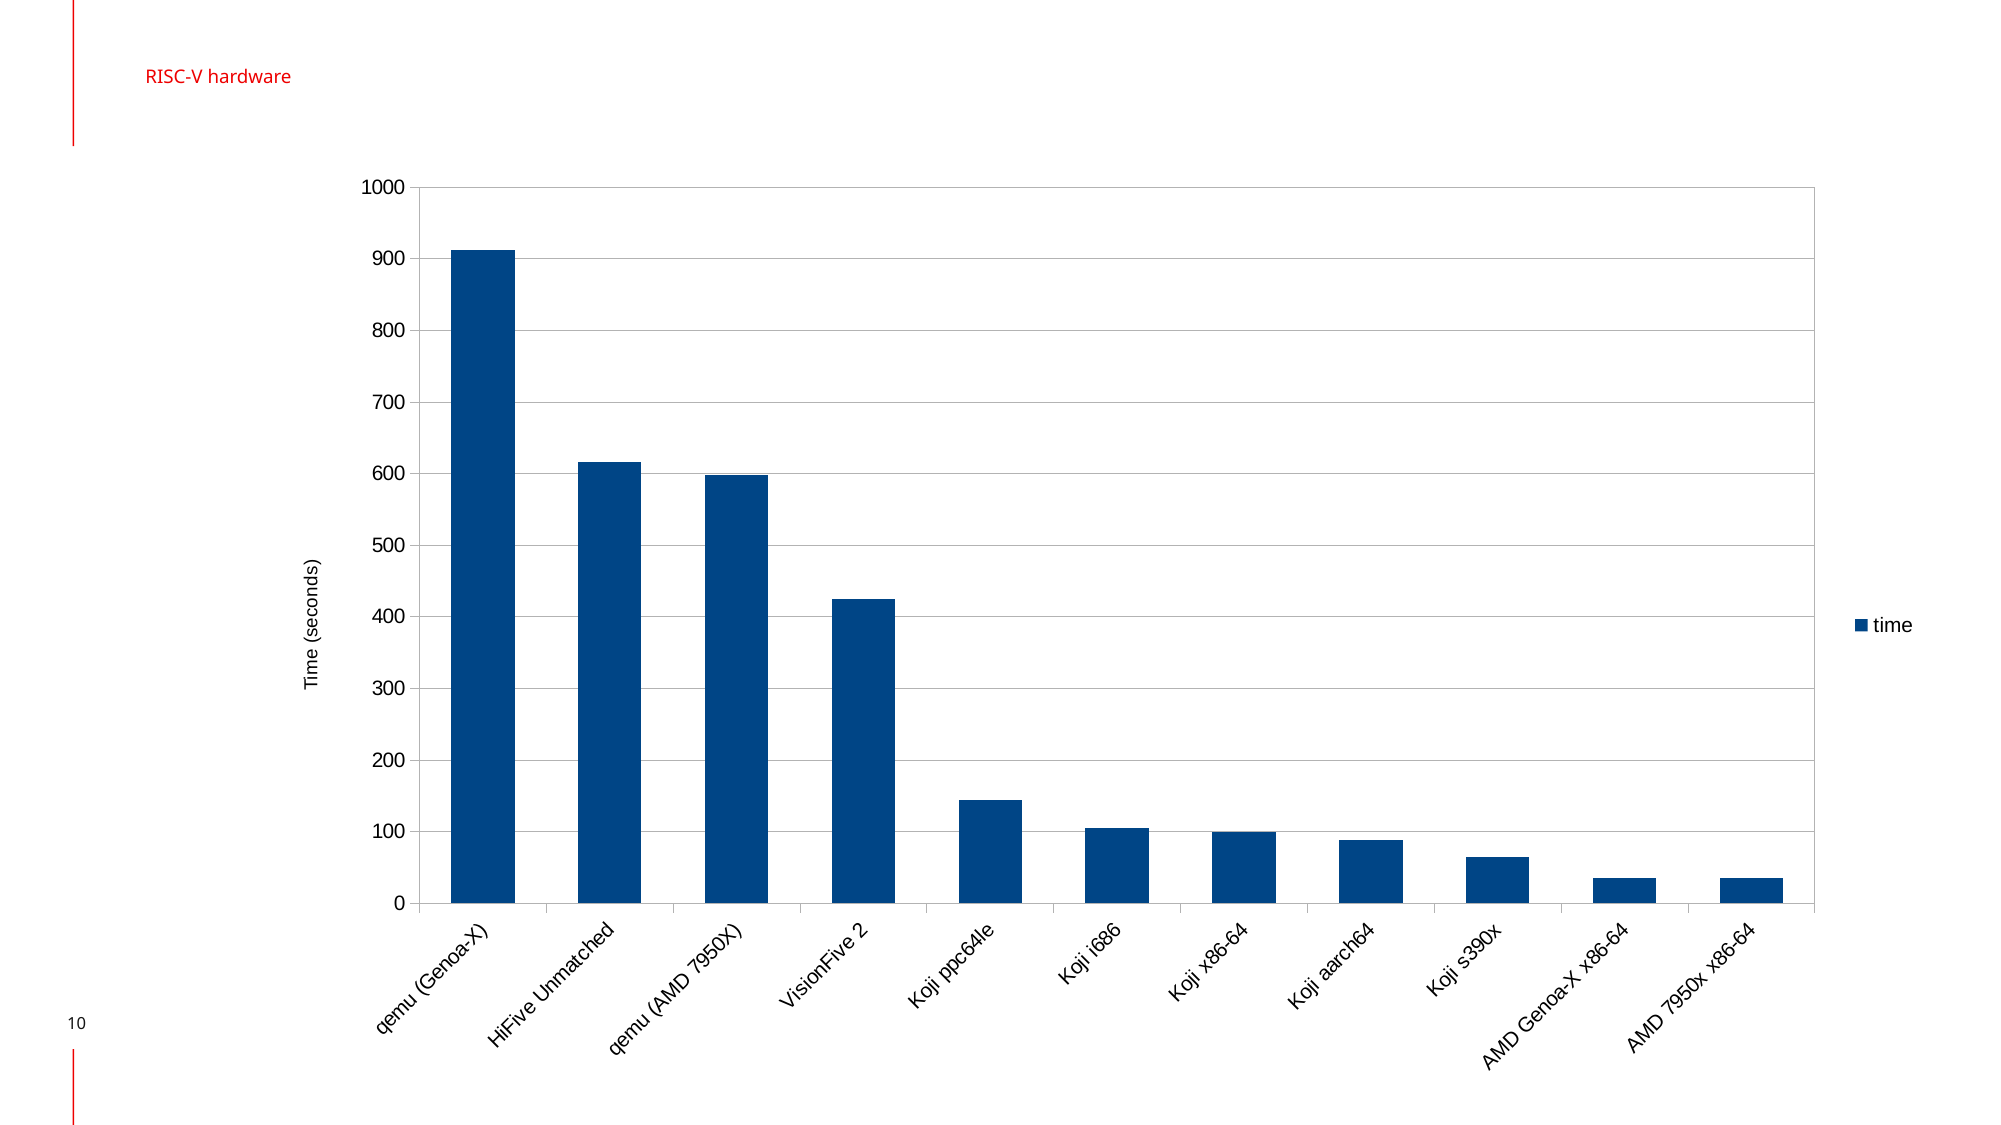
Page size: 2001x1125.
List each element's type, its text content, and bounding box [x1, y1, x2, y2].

chart [267, 156, 1932, 1094]
text_box RISC-V hardware [73, 9, 918, 144]
